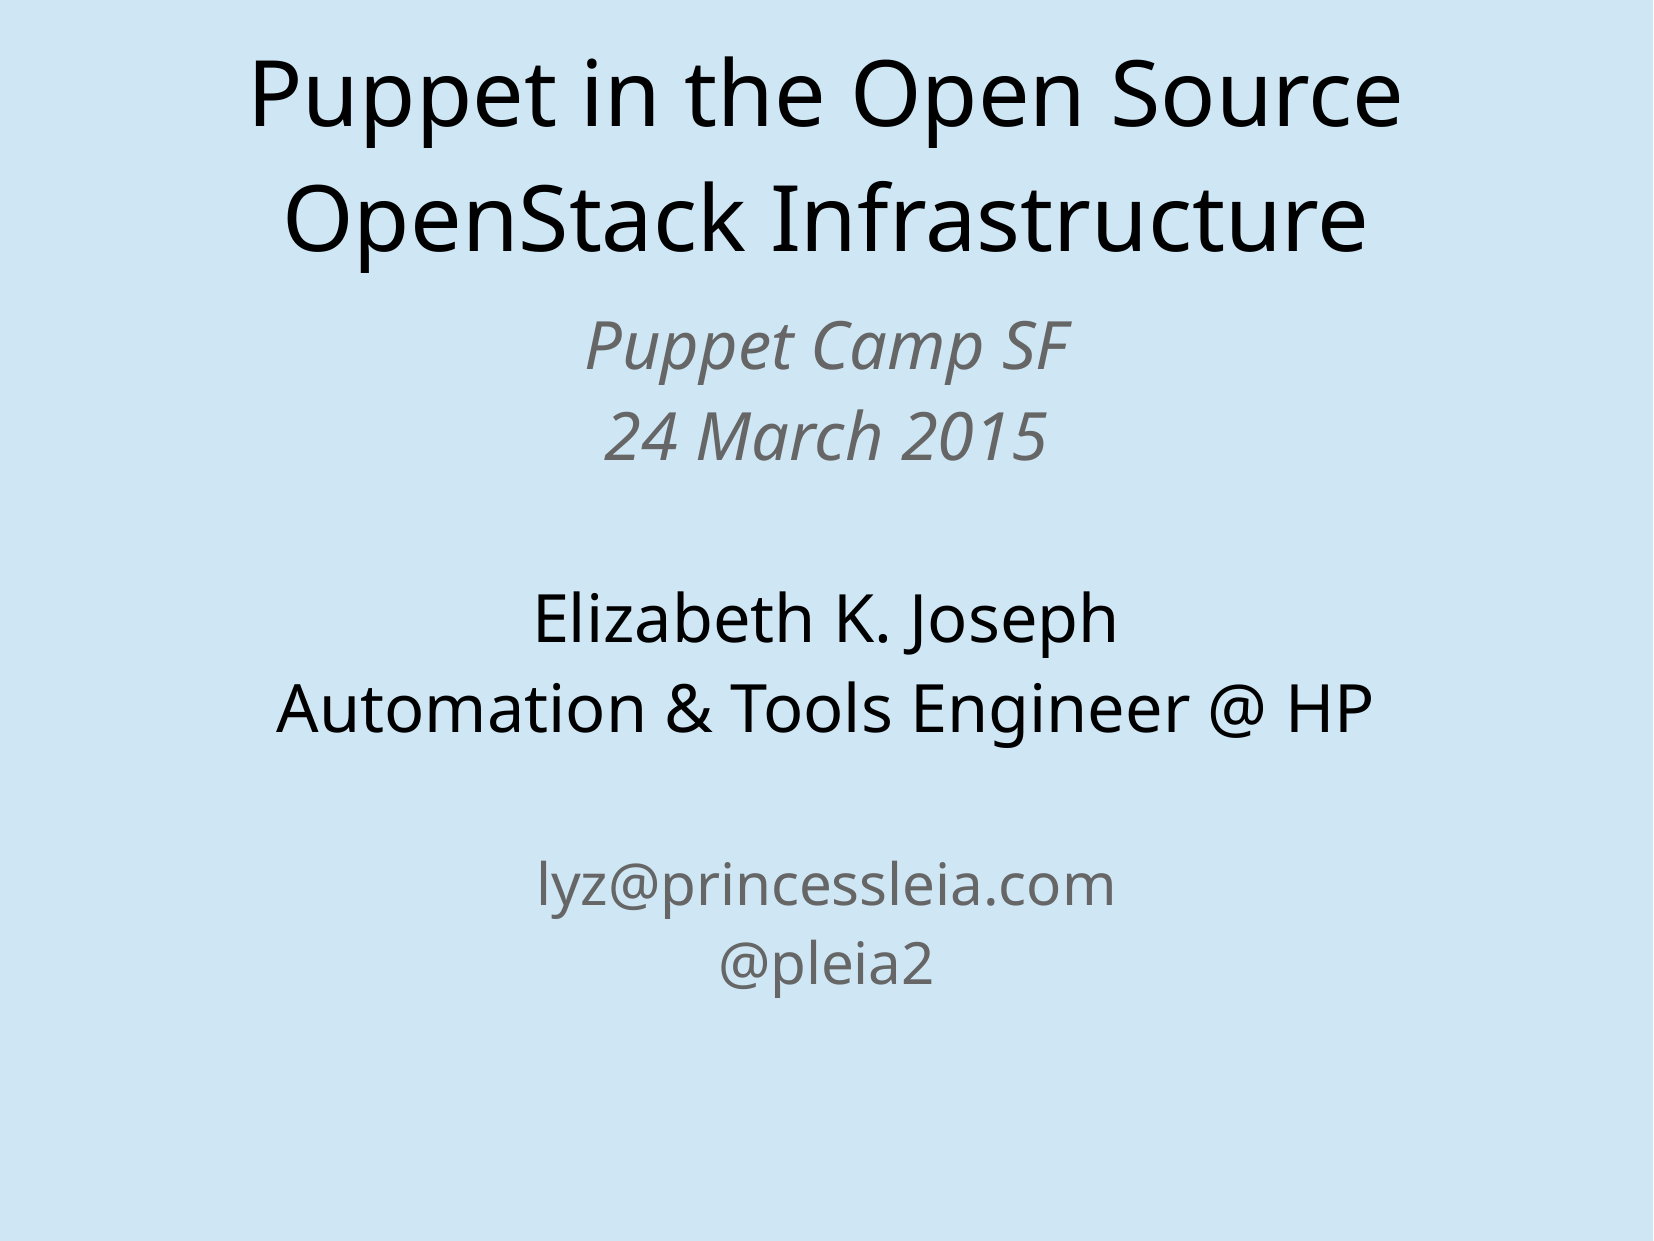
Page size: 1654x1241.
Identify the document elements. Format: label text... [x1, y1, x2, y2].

subtitle Puppet Camp SF 24 March 2015 Elizabeth K. Joseph Automation & Tools Engineer @ HP lyz@princessleia.com @pleia2 [82, 290, 1571, 1010]
title Puppet in the Open Source OpenStack Infrastructure [82, 49, 1571, 257]
